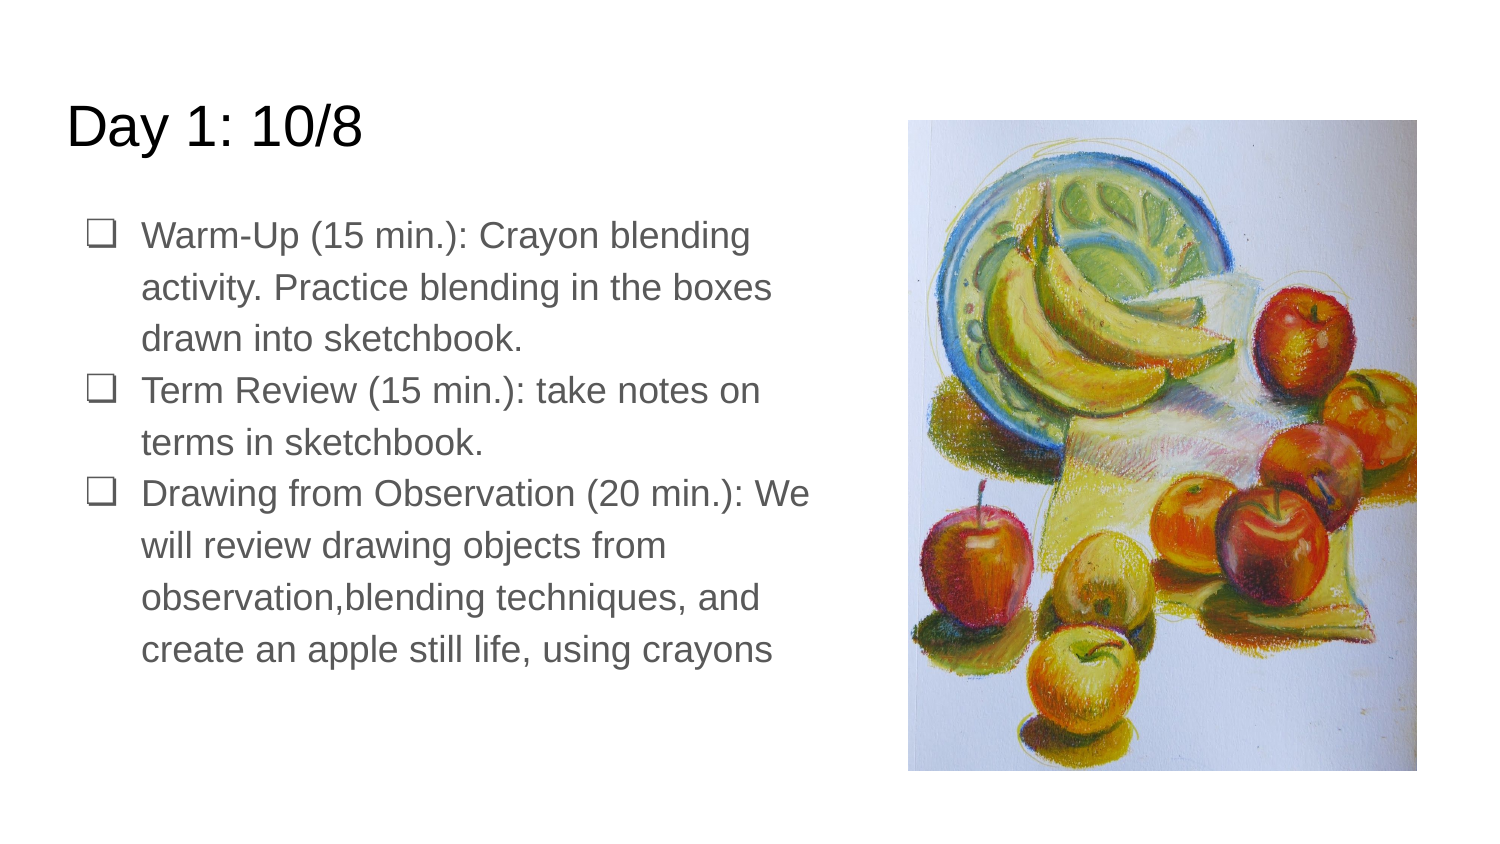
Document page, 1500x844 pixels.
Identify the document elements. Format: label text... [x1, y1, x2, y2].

title Day 1: 10/8 [51, 72, 1449, 167]
list Warm-Up (15 min.): Crayon blending activity. Practice blending in the boxes drawn into sketchbook. Term Review (15 min.): take notes on terms in sketchbook. Drawing from Observation (20 min.): We will review drawing objects from observation,blending techniques, and create an apple still life, using crayons [51, 189, 881, 817]
picture [908, 167, 1417, 771]
